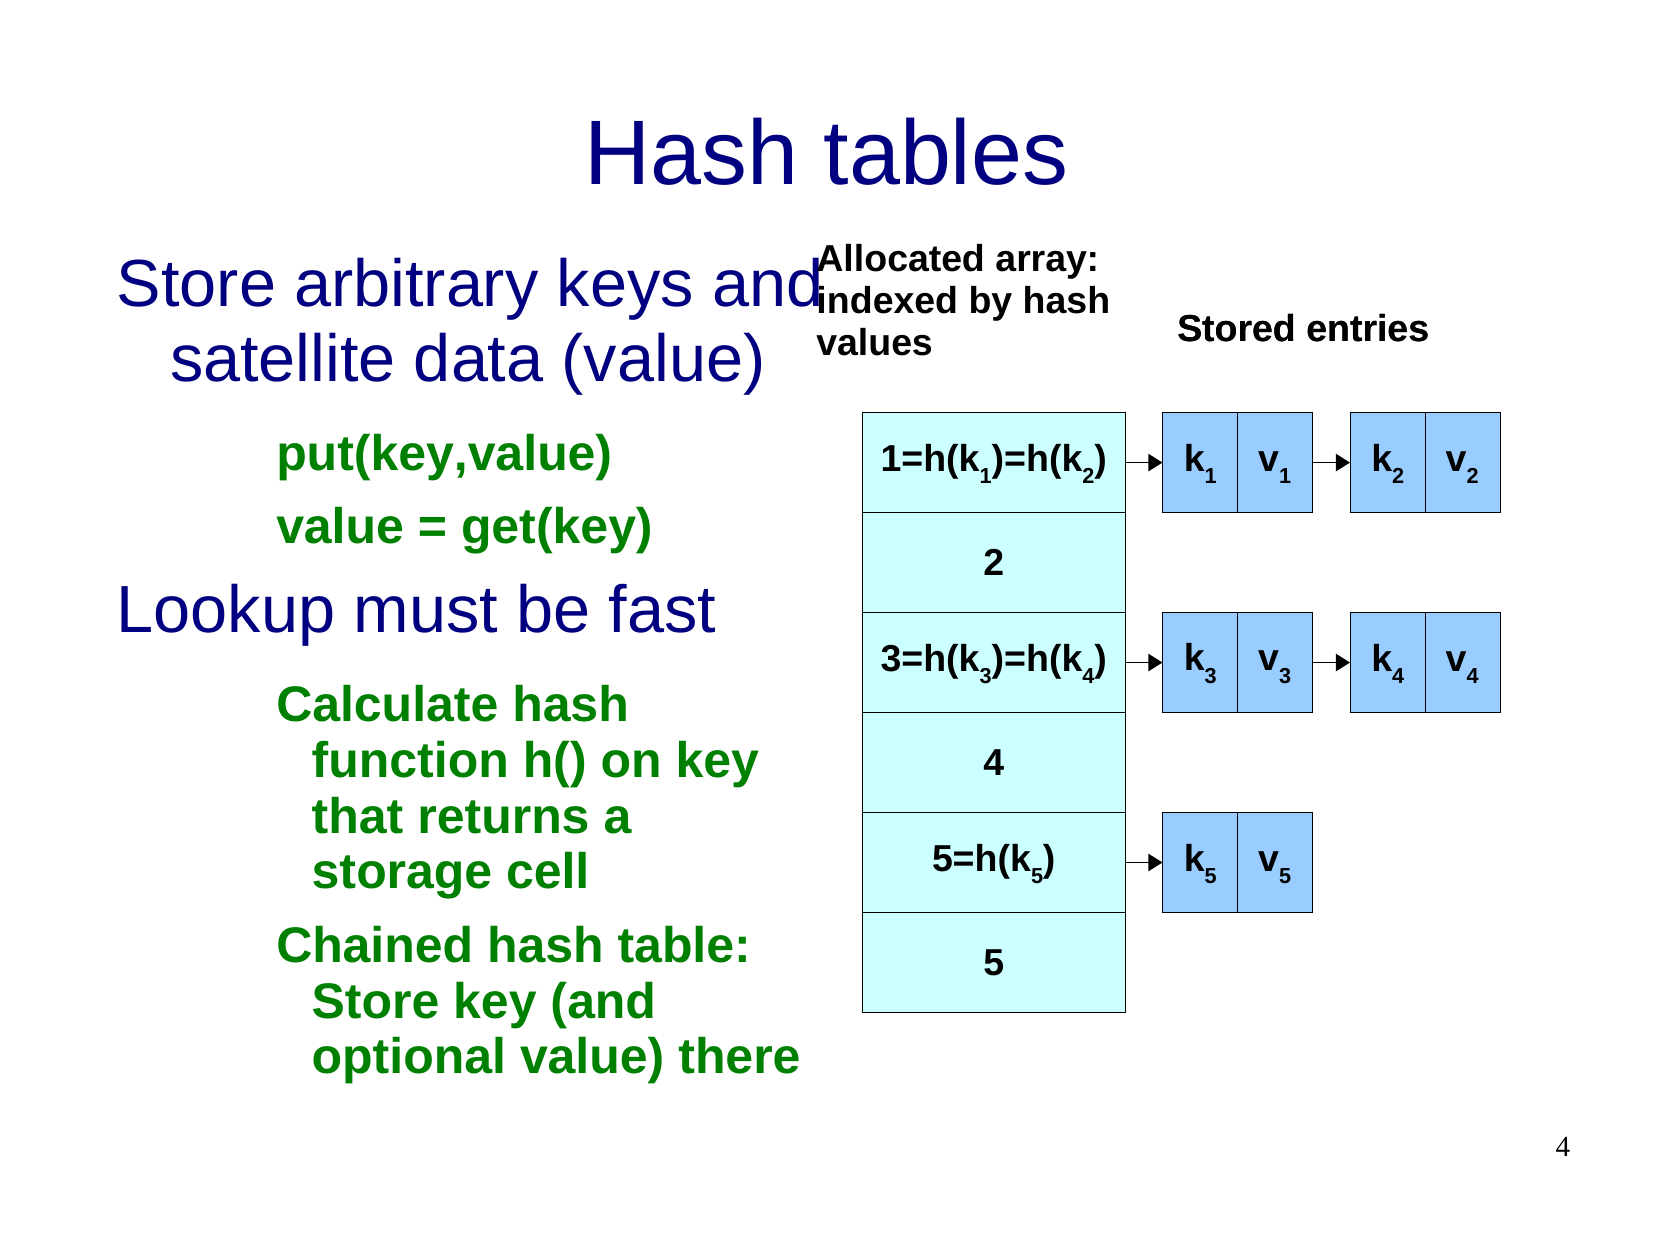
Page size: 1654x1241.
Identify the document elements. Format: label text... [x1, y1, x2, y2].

text_box k4 v4 [1350, 612, 1425, 713]
text_box k5 v5 [1162, 812, 1237, 913]
text_box 1=h(k1)=h(k2) [862, 412, 1126, 513]
text_box 4 [862, 713, 1126, 813]
text_box k3 v3 [1162, 612, 1237, 713]
text_box k1 v1 [1162, 412, 1237, 513]
text_box Allocated array: indexed by hash values [801, 230, 1126, 376]
text_box 2 [862, 513, 1126, 613]
text_box 3=h(k3)=h(k4) [862, 613, 1126, 713]
text_box Stored entries [1162, 300, 1445, 359]
list Store arbitrary keys and satellite data (value) put(key,value) value = get(key) Lookup must be fast Calculate hash function h() on key that returns a storage cell Chained hash table: Store key (and optional value) there [99, 246, 826, 1171]
text_box k4 v4 [1426, 612, 1501, 713]
text_box 5=h(k5) [862, 813, 1126, 913]
title Hash tables [82, 49, 1571, 257]
text_box k5 v5 [1238, 812, 1313, 913]
text_box 5 [862, 913, 1126, 1013]
text_box k3 v3 [1238, 612, 1313, 713]
text_box k2 v2 [1350, 412, 1425, 513]
text_box k1 v1 [1238, 412, 1313, 513]
text_box k2 v2 [1426, 412, 1501, 513]
